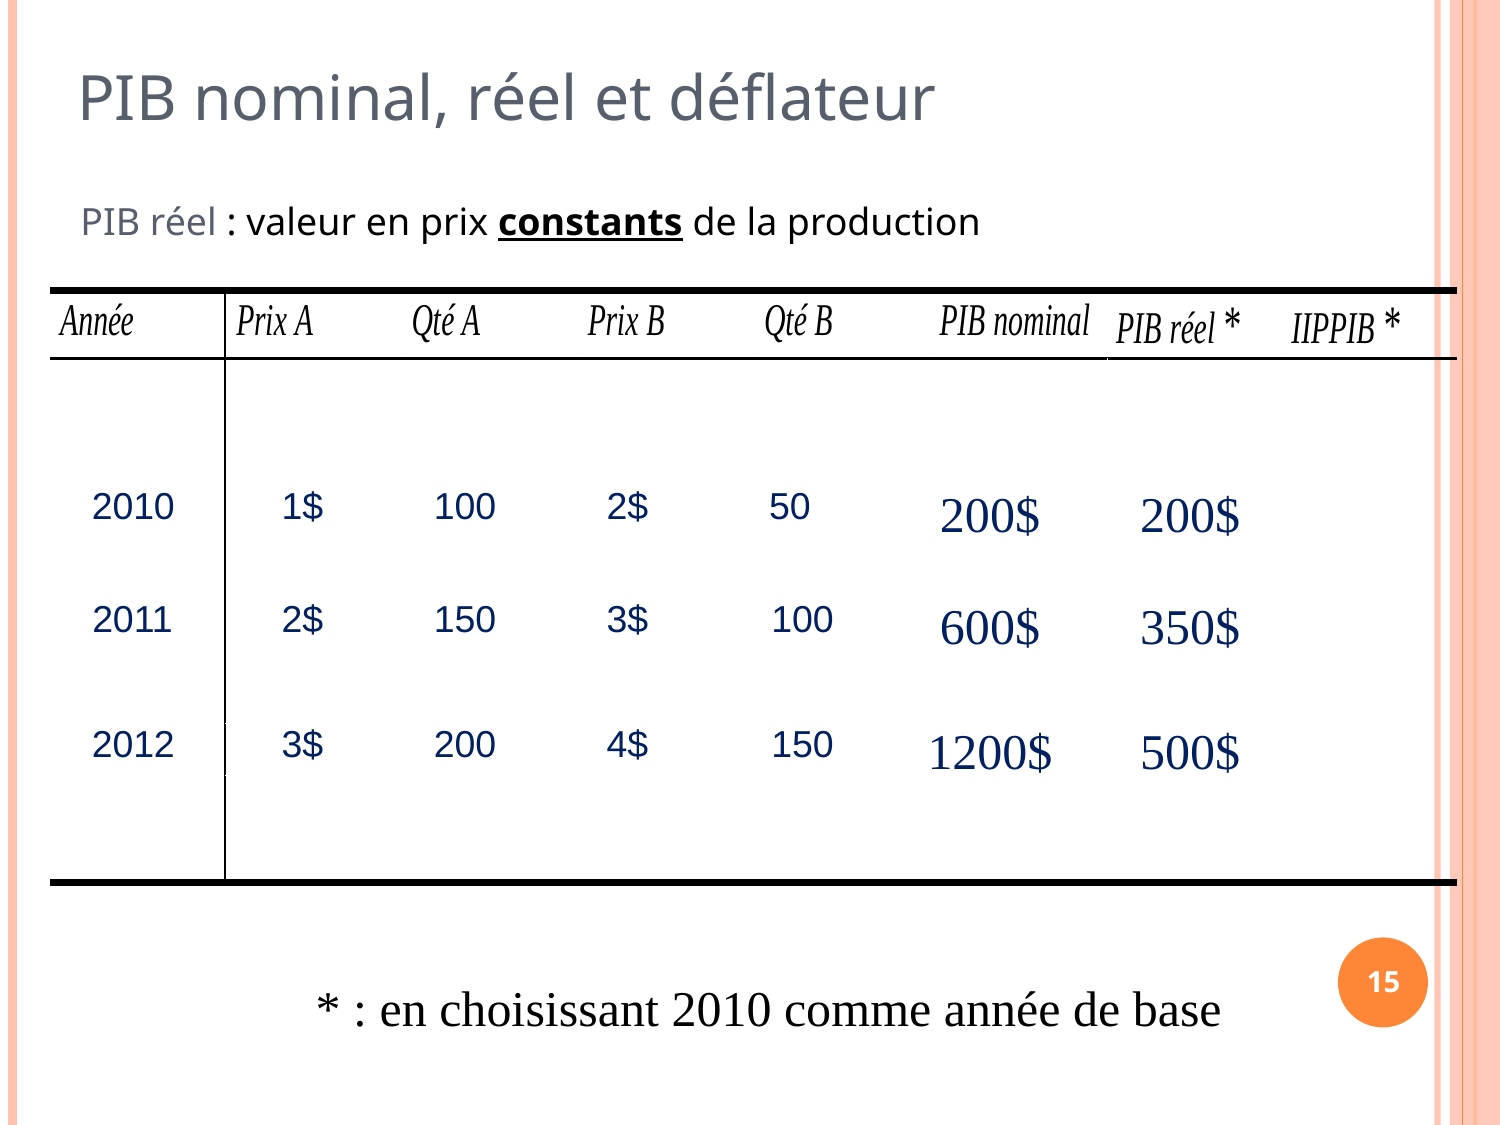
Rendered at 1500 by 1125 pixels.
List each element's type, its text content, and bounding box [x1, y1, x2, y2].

text_box 150 [756, 712, 849, 773]
text_box 200$ [925, 474, 1055, 550]
text_box 2012 [77, 712, 190, 773]
text_box 100 [419, 474, 512, 535]
text_box 200 [419, 712, 512, 773]
text_box 500$ [1125, 712, 1255, 788]
text_box 600$ [925, 587, 1055, 663]
title PIB nominal, réel et déflateur [62, 37, 1450, 141]
slide_number <numéro> [1333, 940, 1434, 1027]
text_box 50 [754, 474, 826, 535]
text_box 350$ [1125, 587, 1255, 663]
text_box 1200$ [912, 712, 1068, 788]
text_box 200$ [1125, 474, 1255, 550]
text_box 4$ [591, 712, 664, 773]
text_box 2011 [77, 587, 188, 648]
text_box 150 [419, 587, 512, 648]
text_box 2$ [266, 587, 339, 648]
text_box 3$ [266, 712, 339, 773]
text_box 2010 [77, 474, 190, 535]
chart [50, 287, 1463, 938]
text_box 3$ [591, 587, 664, 648]
text_box 100 [756, 587, 849, 648]
text_box 1$ [266, 474, 339, 535]
text_box 2$ [591, 474, 664, 535]
text_box * : en choisissant 2010 comme année de base [300, 969, 1238, 1045]
list PIB réel : valeur en prix constants de la production [65, 190, 1407, 287]
